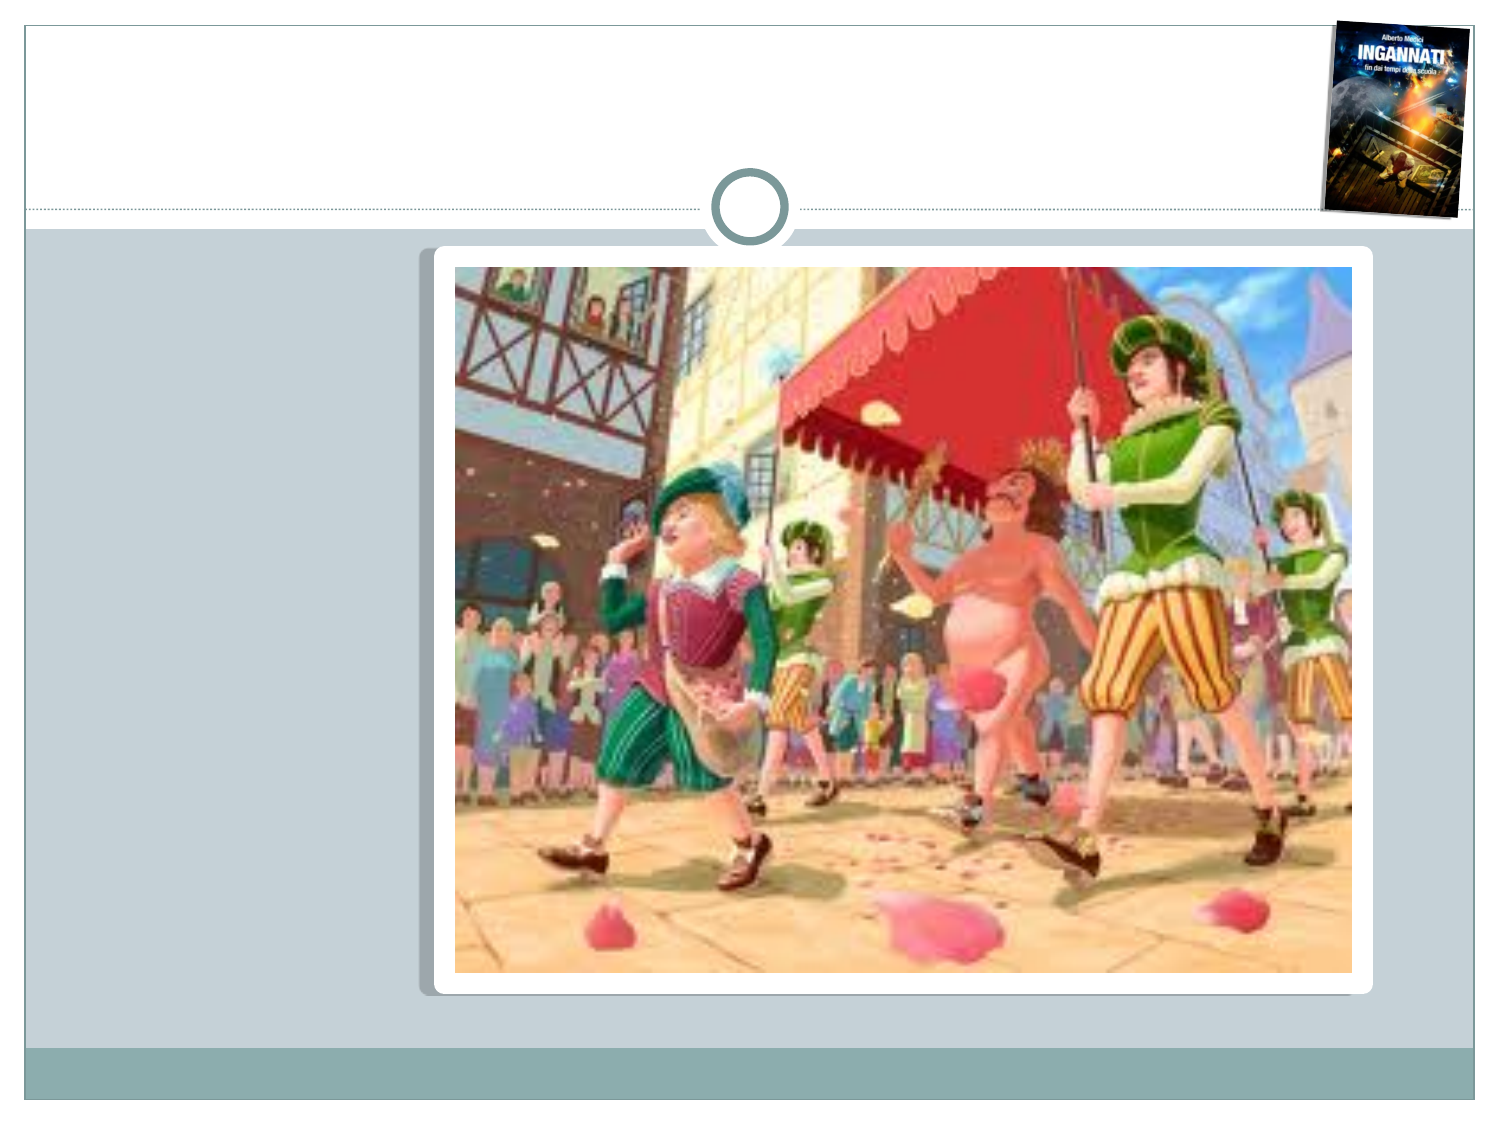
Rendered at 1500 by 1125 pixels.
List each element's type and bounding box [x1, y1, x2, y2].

picture [454, 267, 1353, 974]
picture [1324, 20, 1470, 219]
